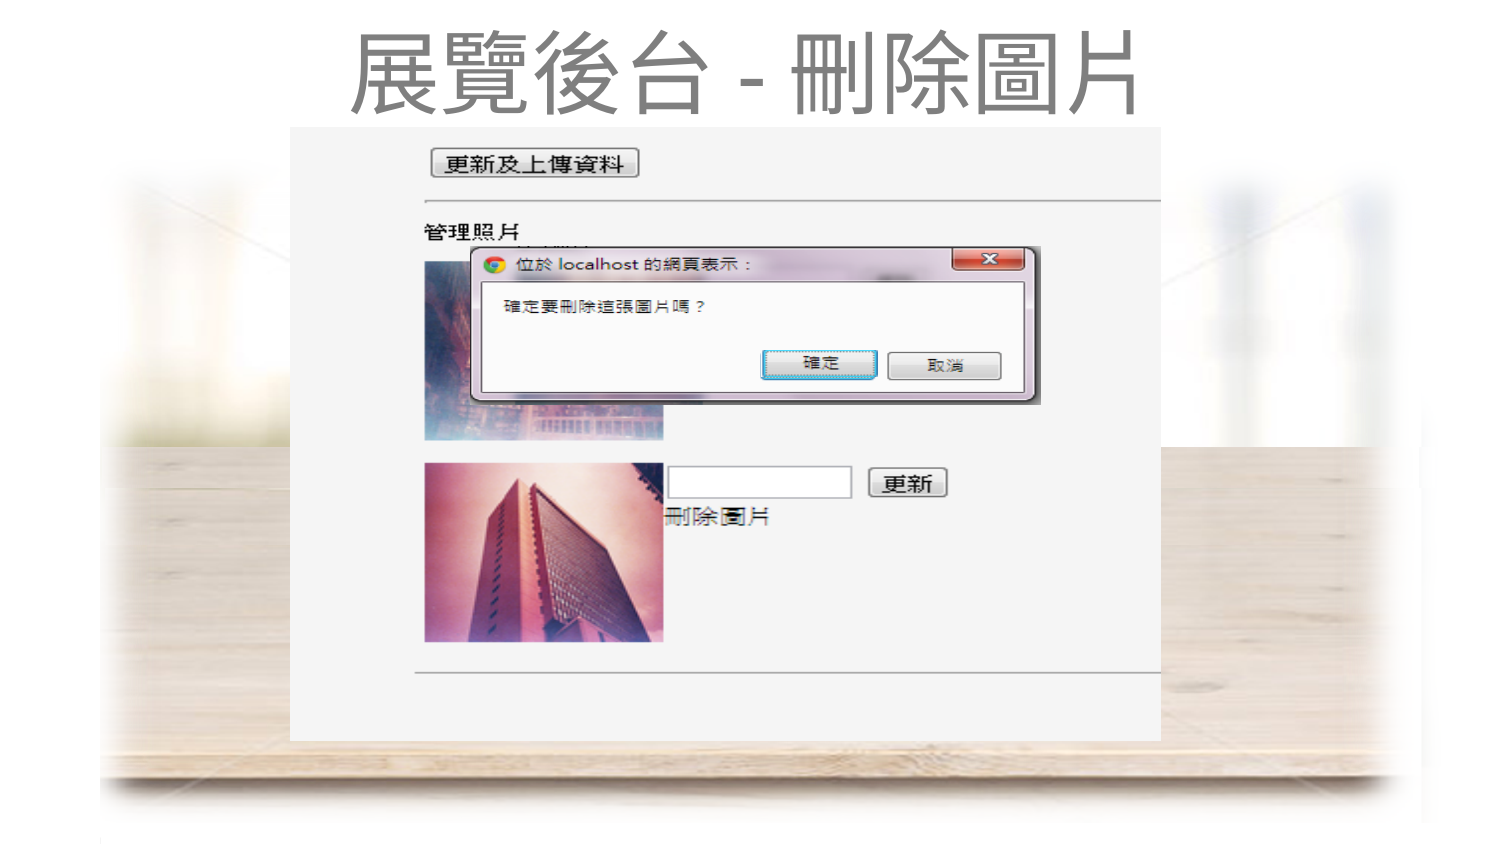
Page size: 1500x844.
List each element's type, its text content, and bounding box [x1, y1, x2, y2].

title 展覽後台-刪除圖片 [76, 0, 1427, 141]
picture [100, 62, 1447, 844]
